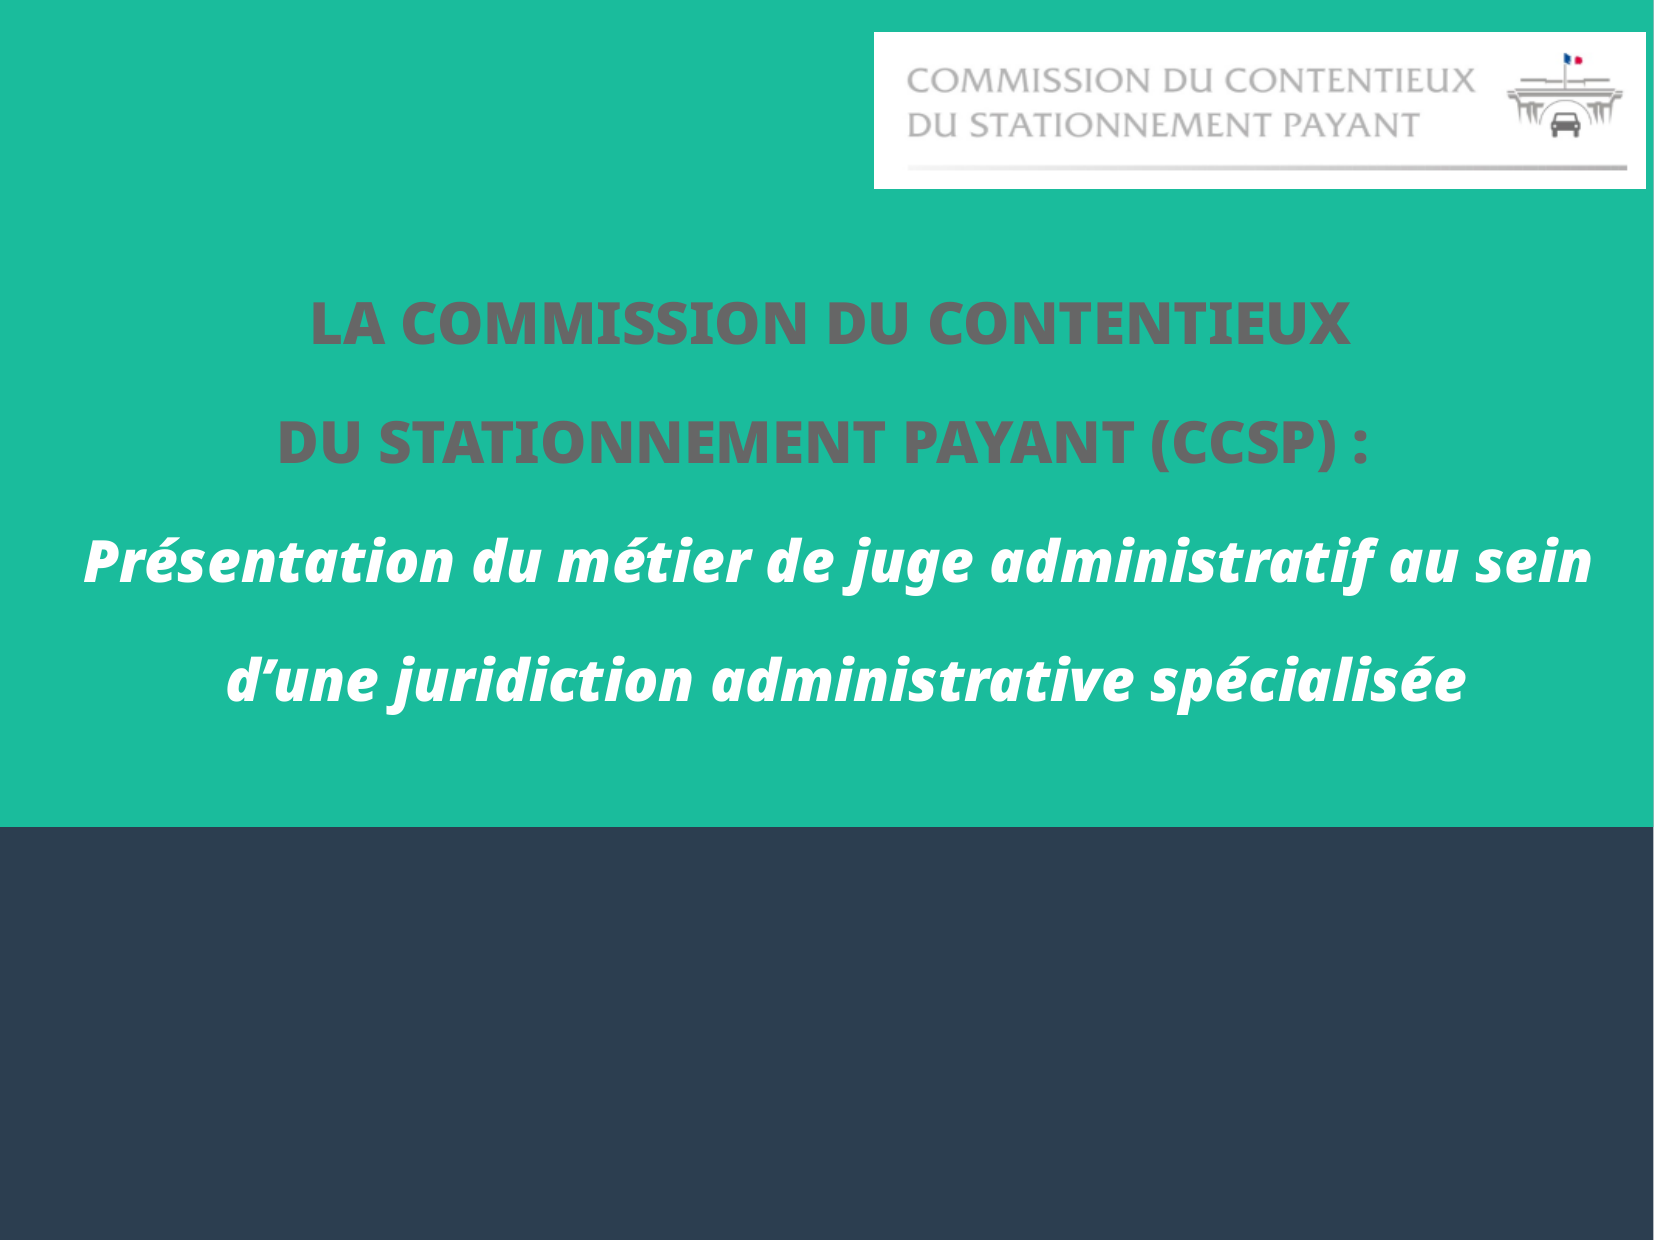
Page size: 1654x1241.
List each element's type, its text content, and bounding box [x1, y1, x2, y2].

picture [874, 32, 1646, 189]
title La commission du contentieux du stationnement payant (CCSP) : Présentation du métier de juge administratif au sein d’une juridiction administrative spécialisée [70, 260, 1607, 700]
